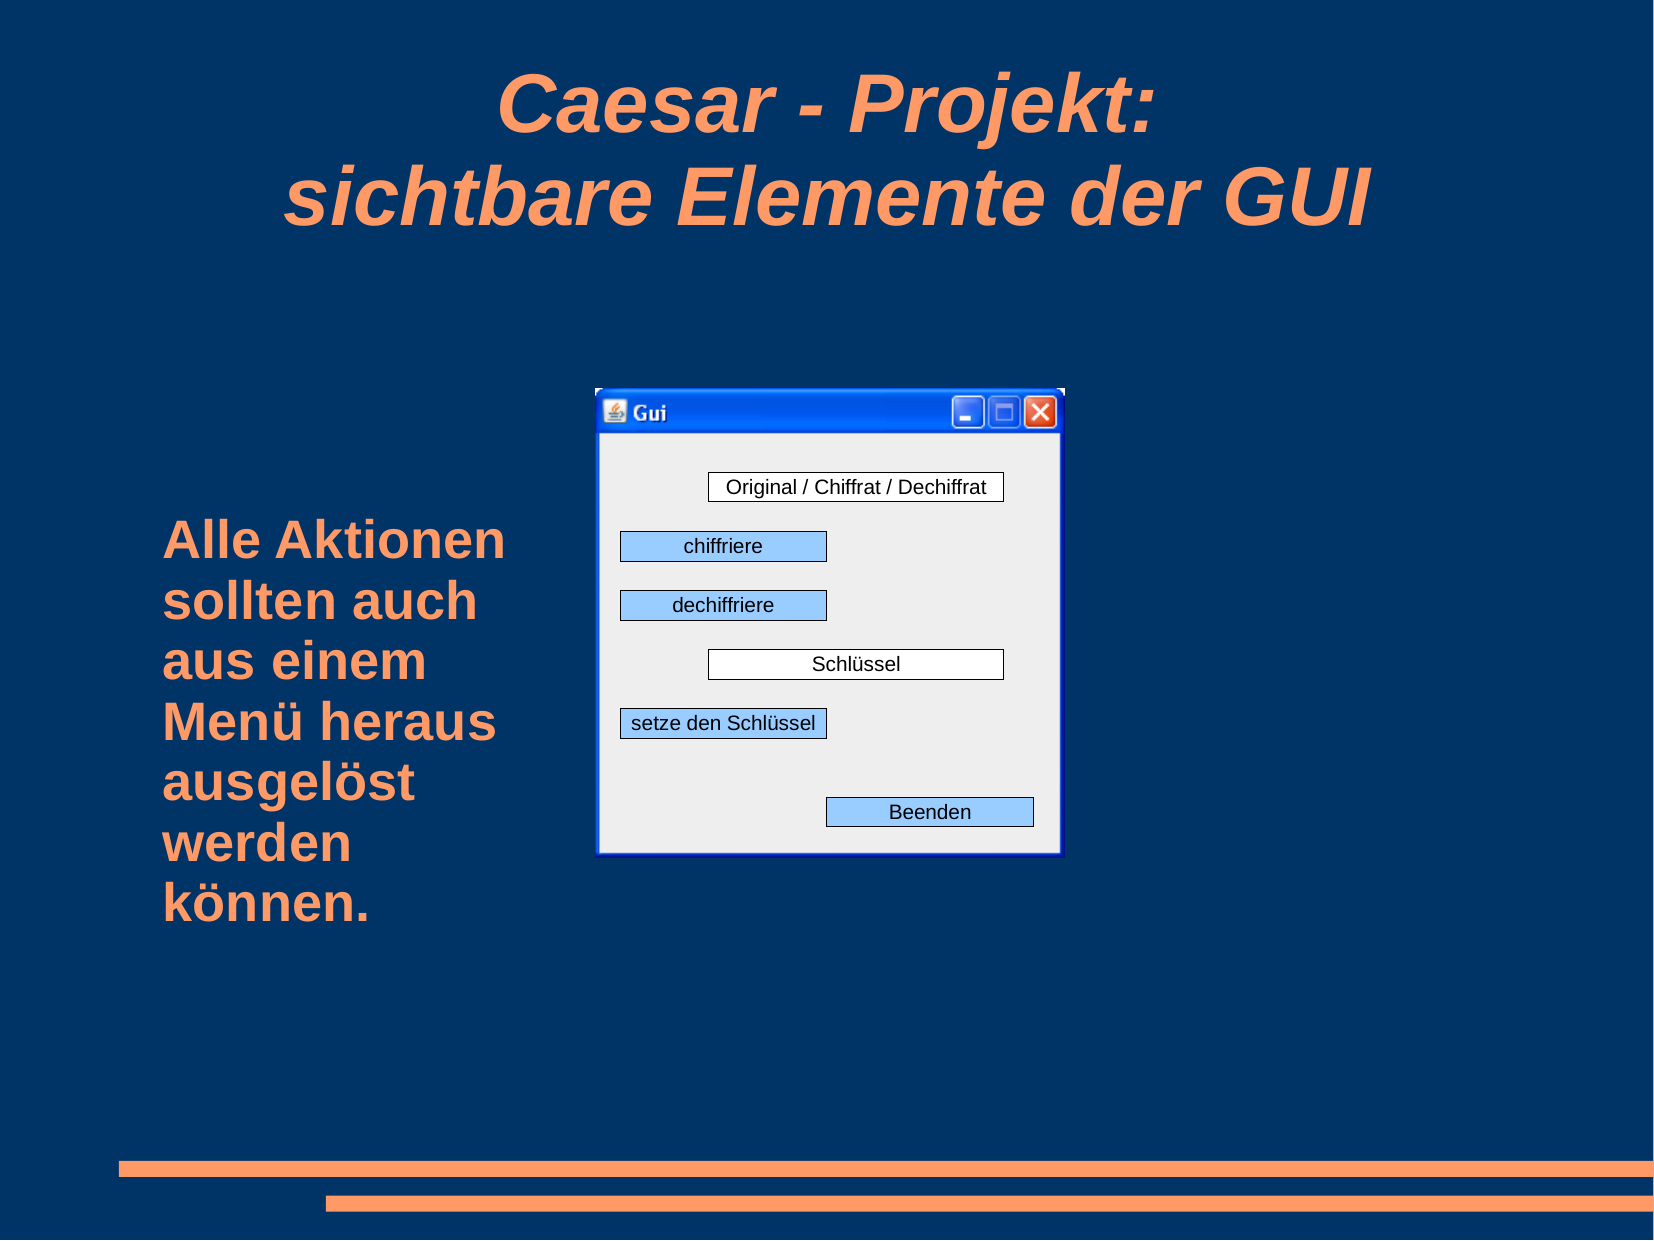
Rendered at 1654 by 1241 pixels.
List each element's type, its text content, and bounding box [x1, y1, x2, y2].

text_box Schlüssel [708, 649, 1004, 680]
text_box dechiffriere [620, 590, 827, 621]
picture [595, 388, 1065, 858]
text_box setze den Schlüssel [620, 708, 827, 739]
text_box Beenden [826, 797, 1034, 827]
title Caesar - Projekt: sichtbare Elemente der GUI [121, 53, 1534, 247]
text_box Alle Aktionen sollten auch aus einem Menü heraus ausgelöst werden können. [147, 502, 532, 952]
text_box Original / Chiffrat / Dechiffrat [708, 472, 1004, 502]
text_box chiffriere [620, 531, 827, 562]
